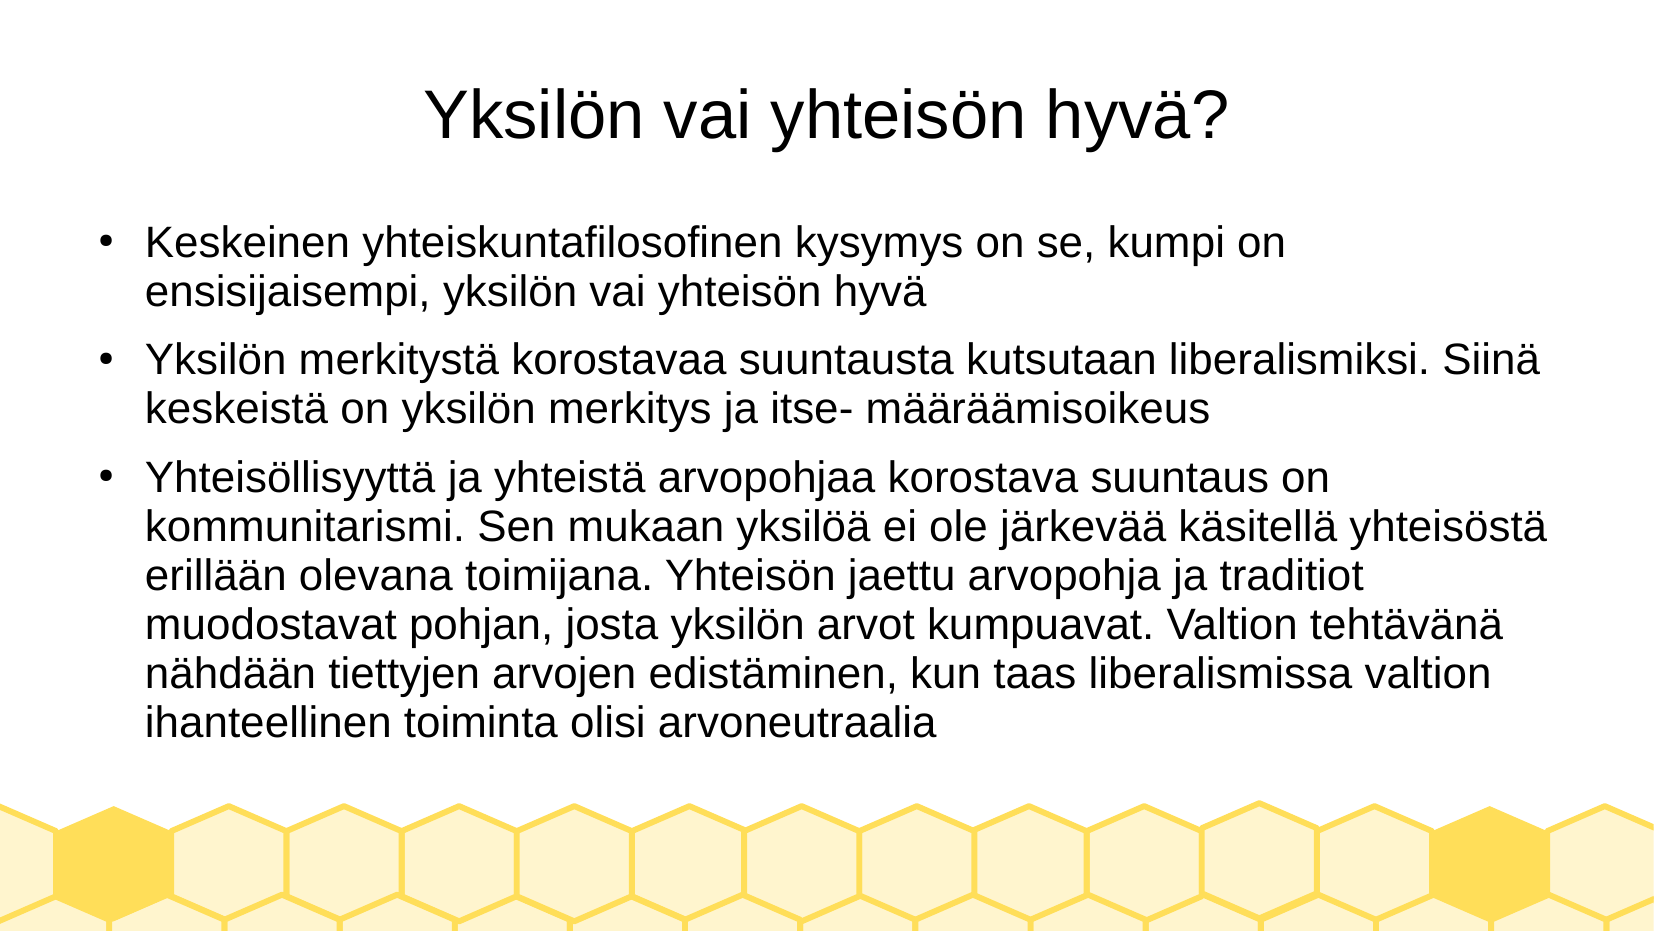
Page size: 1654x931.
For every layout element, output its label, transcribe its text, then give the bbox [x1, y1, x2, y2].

title Yksilön vai yhteisön hyvä? [82, 37, 1571, 193]
list Keskeinen yhteiskuntafilosofinen kysymys on se, kumpi on ensisijaisempi, yksilön vai yhteisön hyvä Yksilön merkitystä korostavaa suuntausta kutsutaan liberalismiksi. Siinä keskeistä on yksilön merkitys ja itse- määräämisoikeus Yhteisöllisyyttä ja yhteistä arvopohjaa korostava suuntaus on kommunitarismi. Sen mukaan yksilöä ei ole järkevää käsitellä yhteisöstä erillään olevana toimijana. Yhteisön jaettu arvopohja ja traditiot muodostavat pohjan, josta yksilön arvot kumpuavat. Valtion tehtävänä nähdään tiettyjen arvojen edistäminen, kun taas liberalismissa valtion ihanteellinen toiminta olisi arvoneutraalia [82, 217, 1571, 758]
